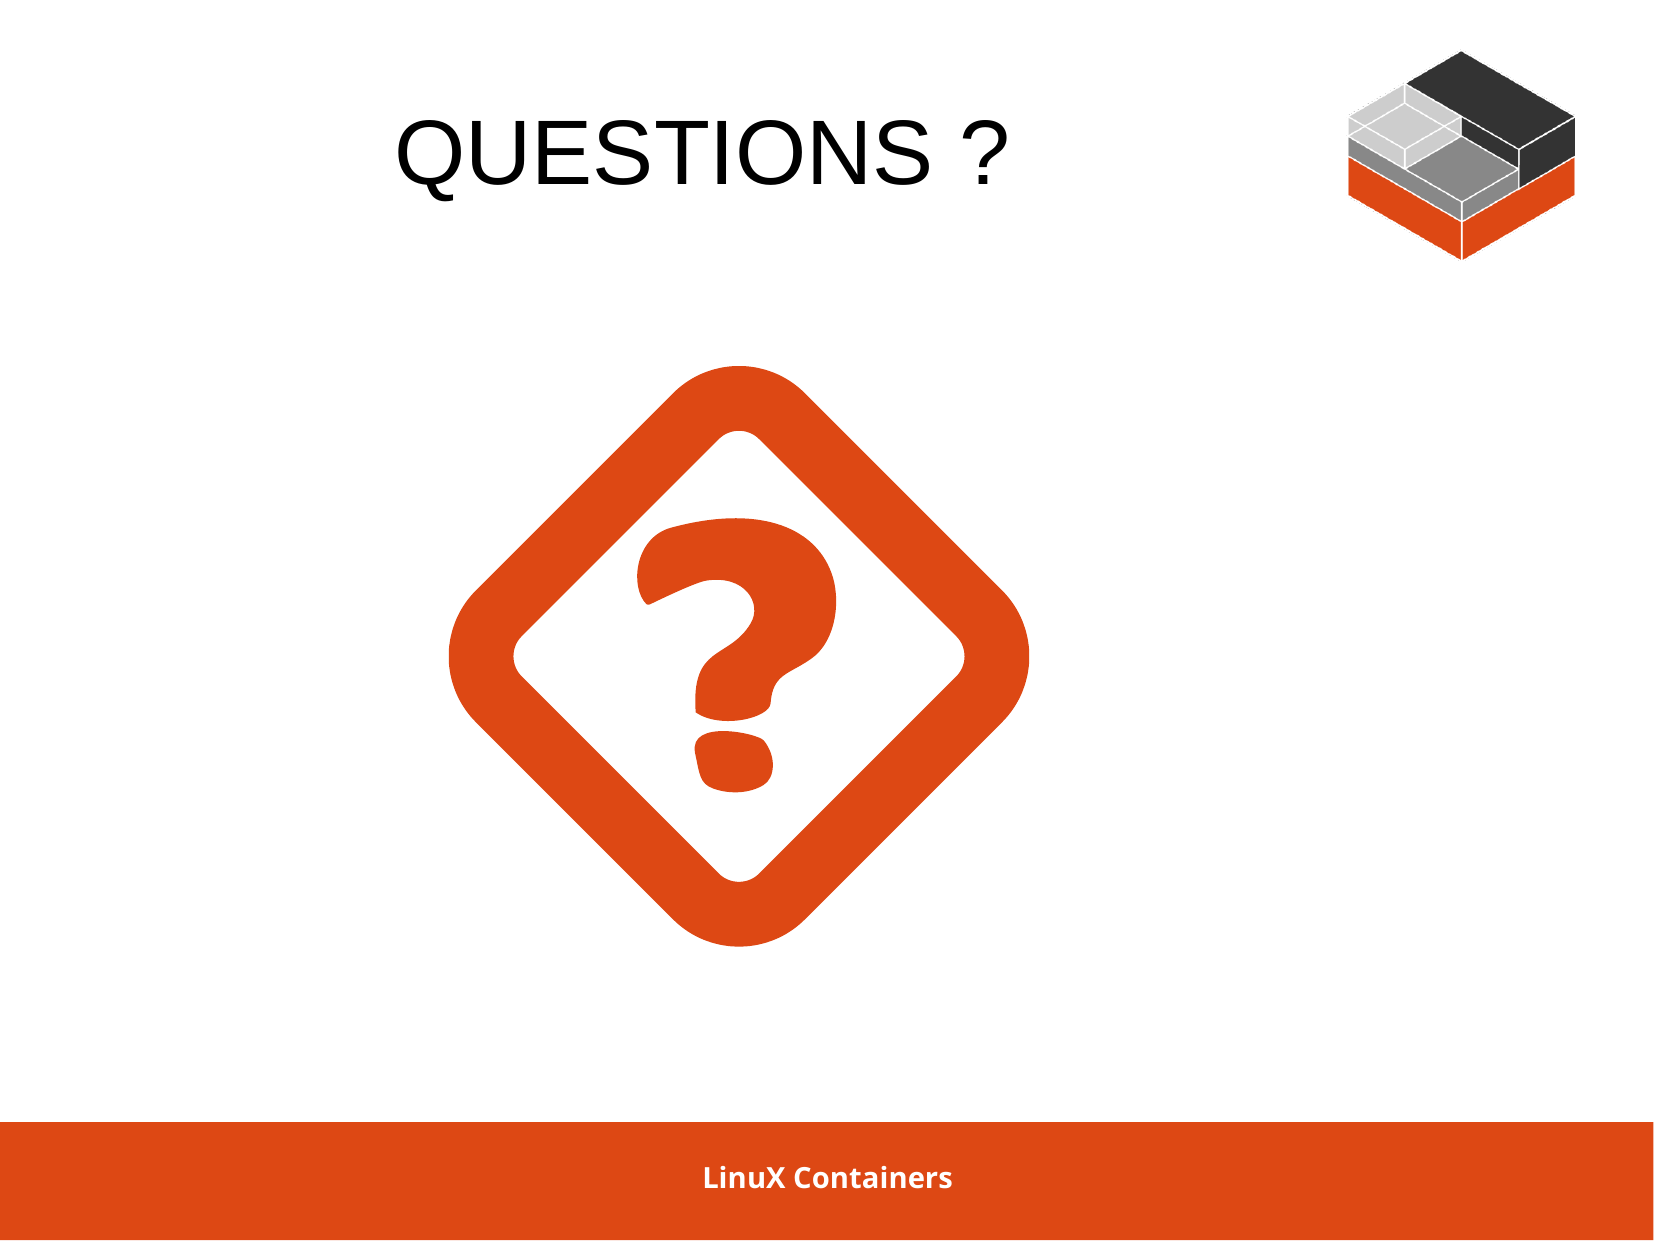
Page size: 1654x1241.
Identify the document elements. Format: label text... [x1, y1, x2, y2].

picture [1346, 49, 1576, 261]
title QUESTIONS ? [82, 49, 1323, 257]
picture [448, 366, 1030, 947]
